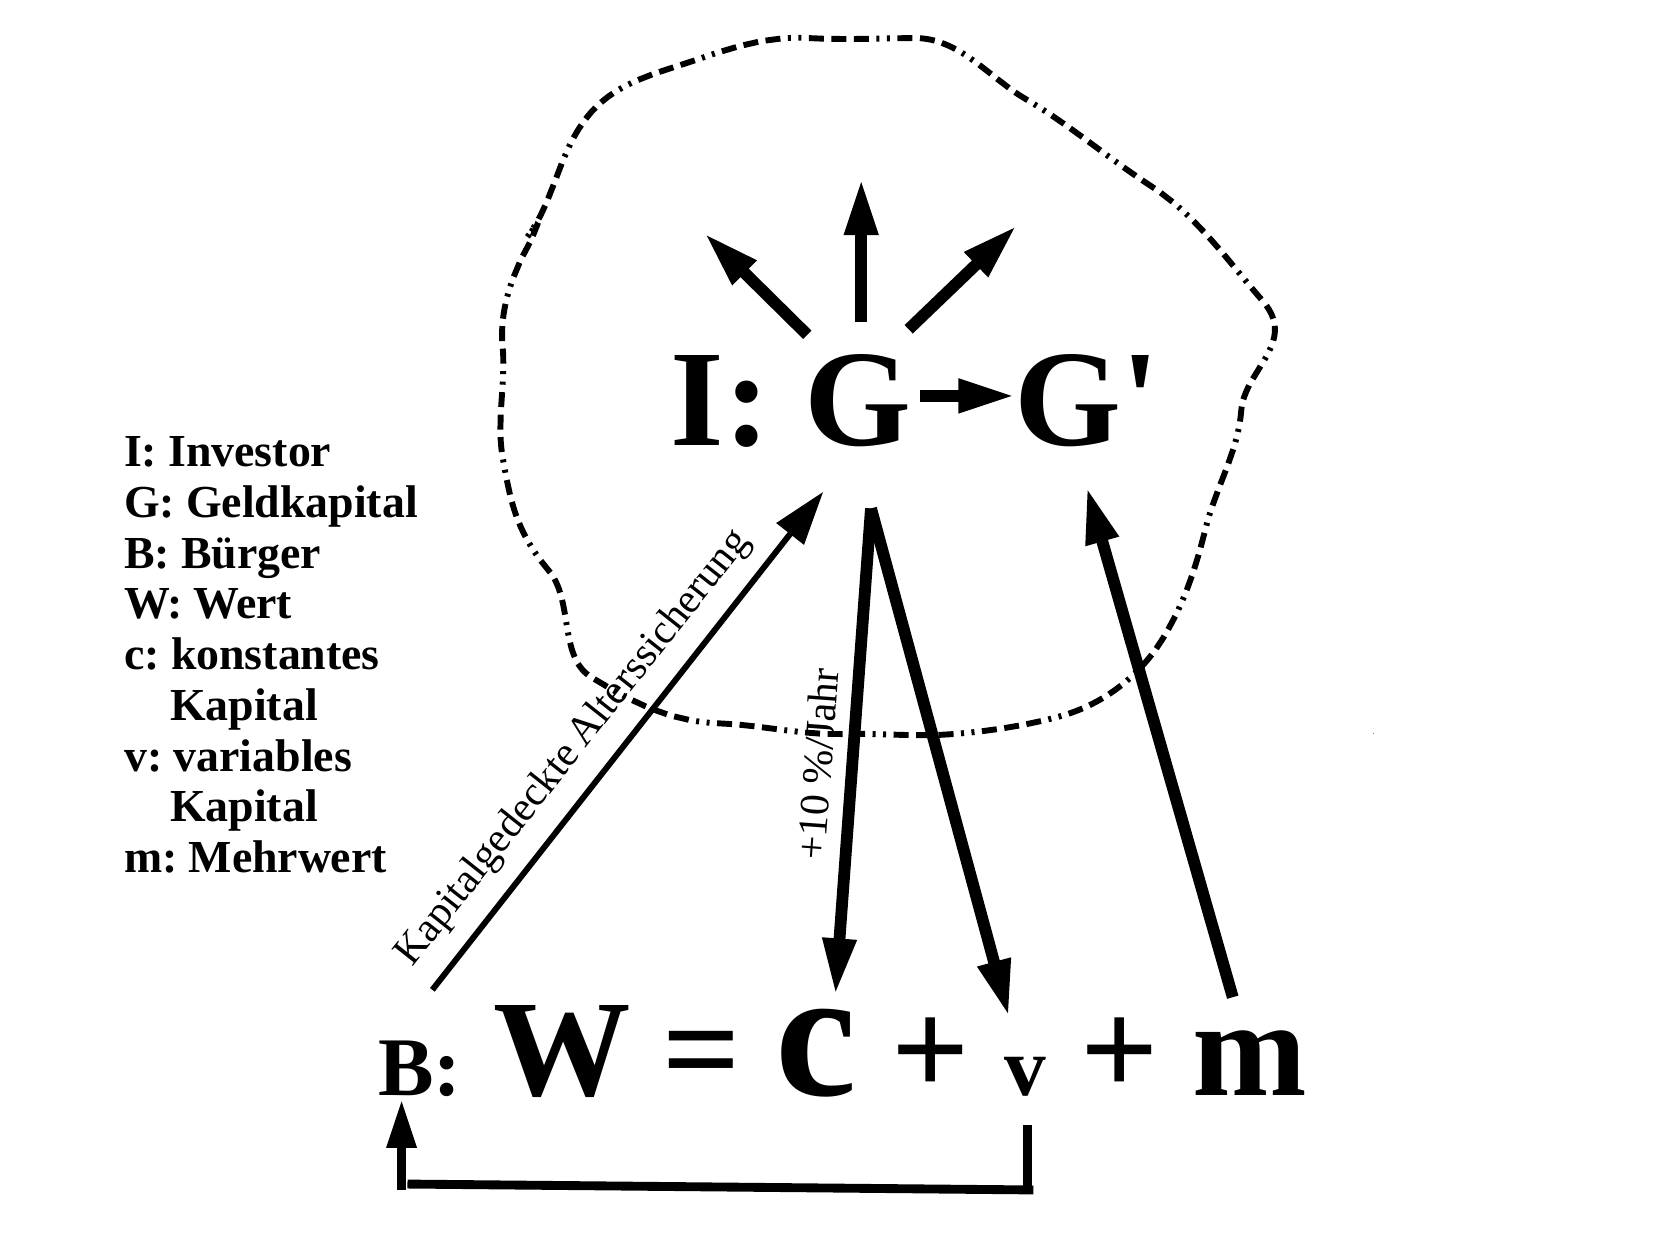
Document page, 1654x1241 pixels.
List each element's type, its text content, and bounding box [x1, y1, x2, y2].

text_box +10 %/Jahr [778, 630, 859, 877]
text_box I: G G' B: W = c + v + m [301, 315, 1374, 1151]
text_box Kapitalgedeckte Alterssicherung [368, 457, 808, 990]
text_box I: Investor G: Geldkapital B: Bürger W: Wert c: konstantes Kapital v: variables Kapital m: Mehrwert [109, 418, 450, 895]
